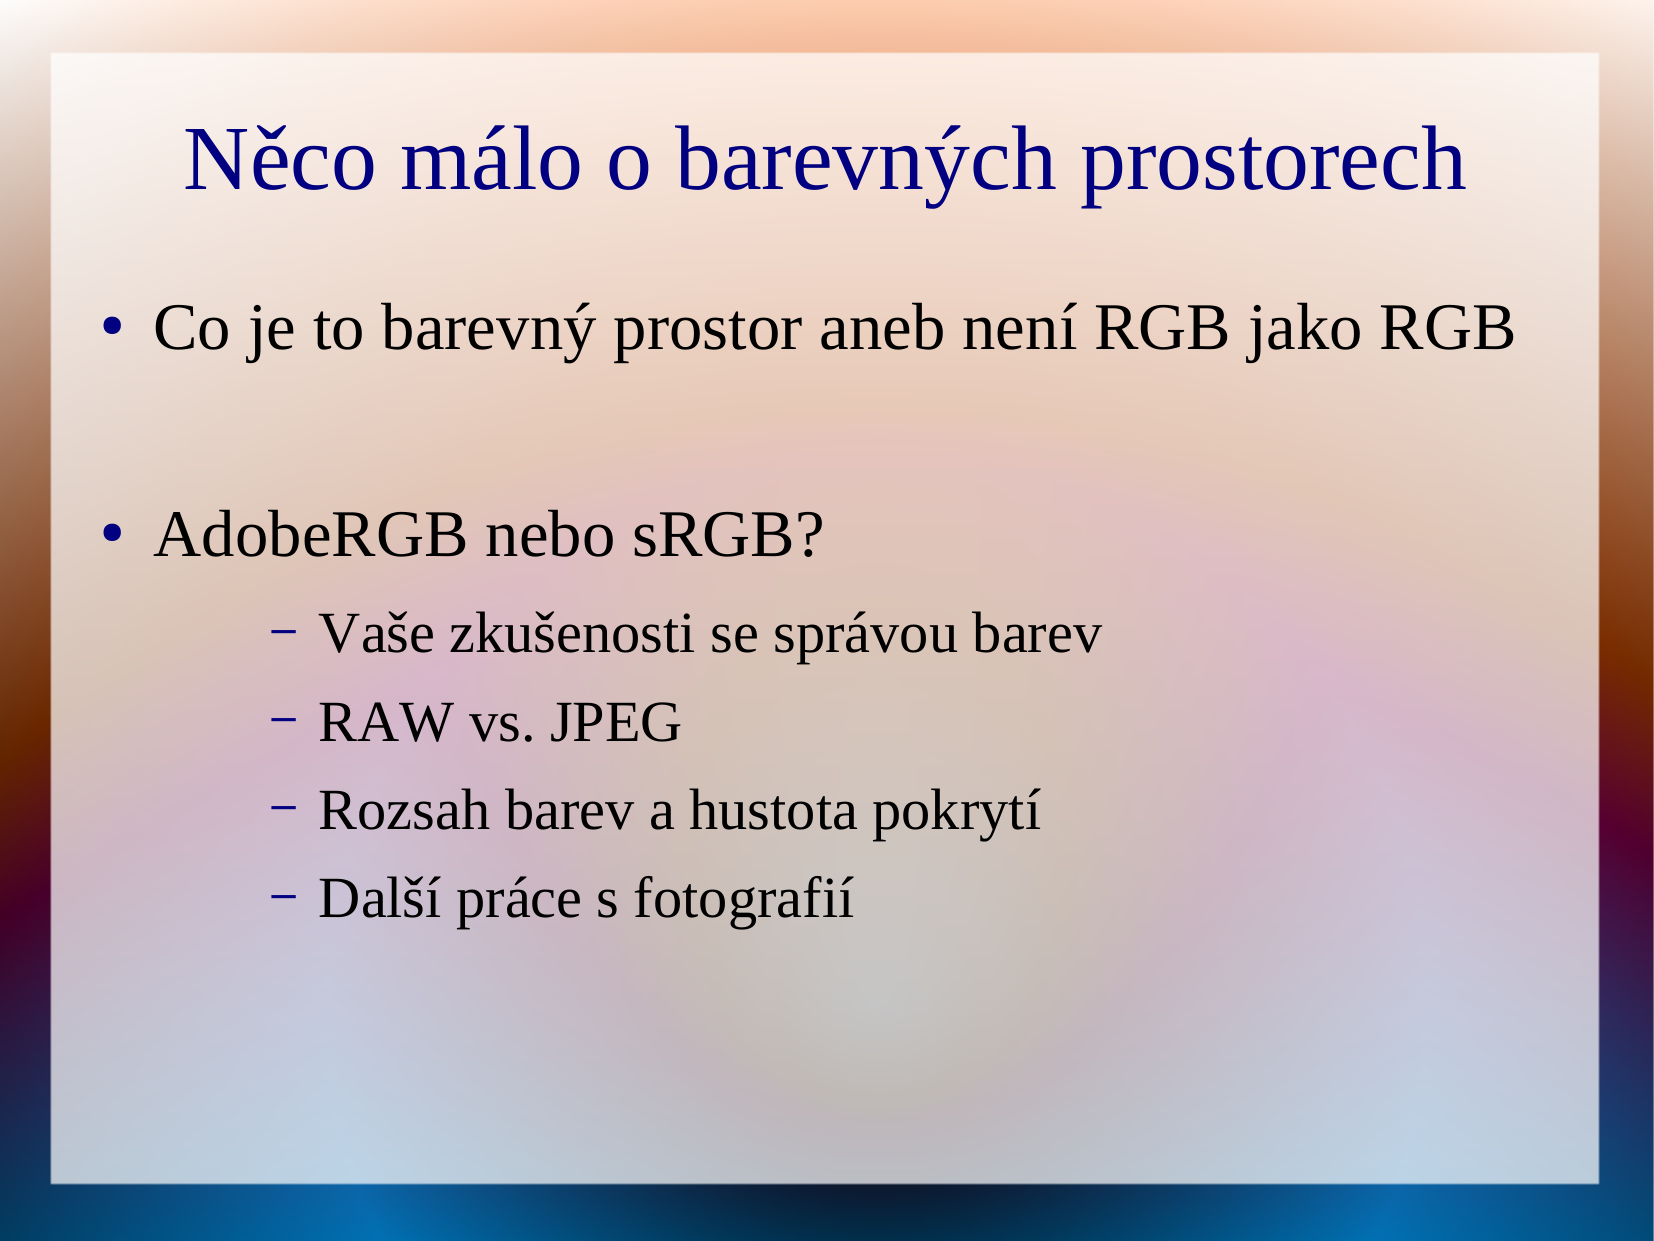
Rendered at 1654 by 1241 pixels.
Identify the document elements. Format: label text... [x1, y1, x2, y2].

list Co je to barevný prostor aneb není RGB jako RGB AdobeRGB nebo sRGB? Vaše zkušenosti se správou barev RAW vs. JPEG Rozsah barev a hustota pokrytí Další práce s fotografií [82, 290, 1571, 1094]
picture [0, 0, 1654, 1241]
title Něco málo o barevných prostorech [82, 62, 1571, 256]
